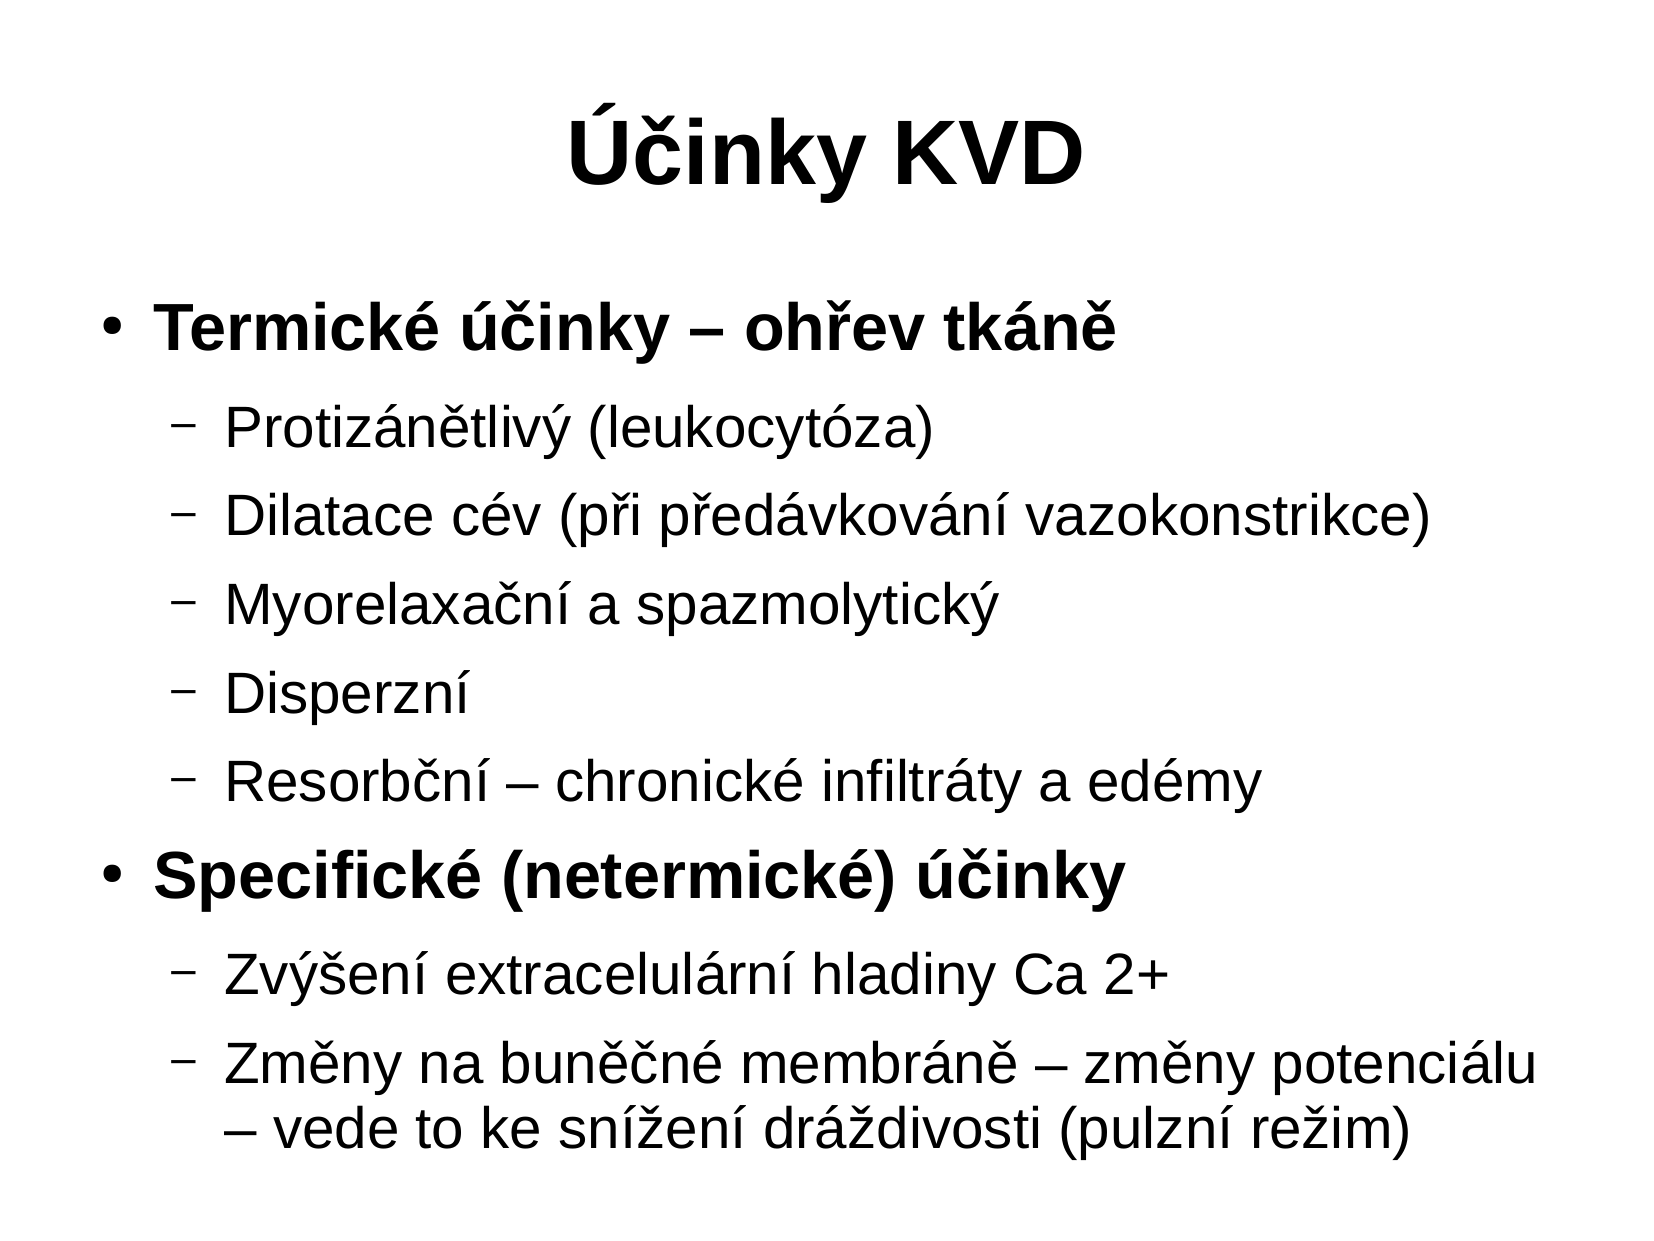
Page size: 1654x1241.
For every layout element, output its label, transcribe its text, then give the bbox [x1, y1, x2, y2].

title Účinky KVD [82, 49, 1571, 257]
list Termické účinky – ohřev tkáně Protizánětlivý (leukocytóza) Dilatace cév (při předávkování vazokonstrikce) Myorelaxační a spazmolytický Disperzní Resorbční – chronické infiltráty a edémy Specifické (netermické) účinky Zvýšení extracelulární hladiny Ca 2+ Změny na buněčné membráně – změny potenciálu – vede to ke snížení dráždivosti (pulzní režim) [82, 290, 1571, 1159]
